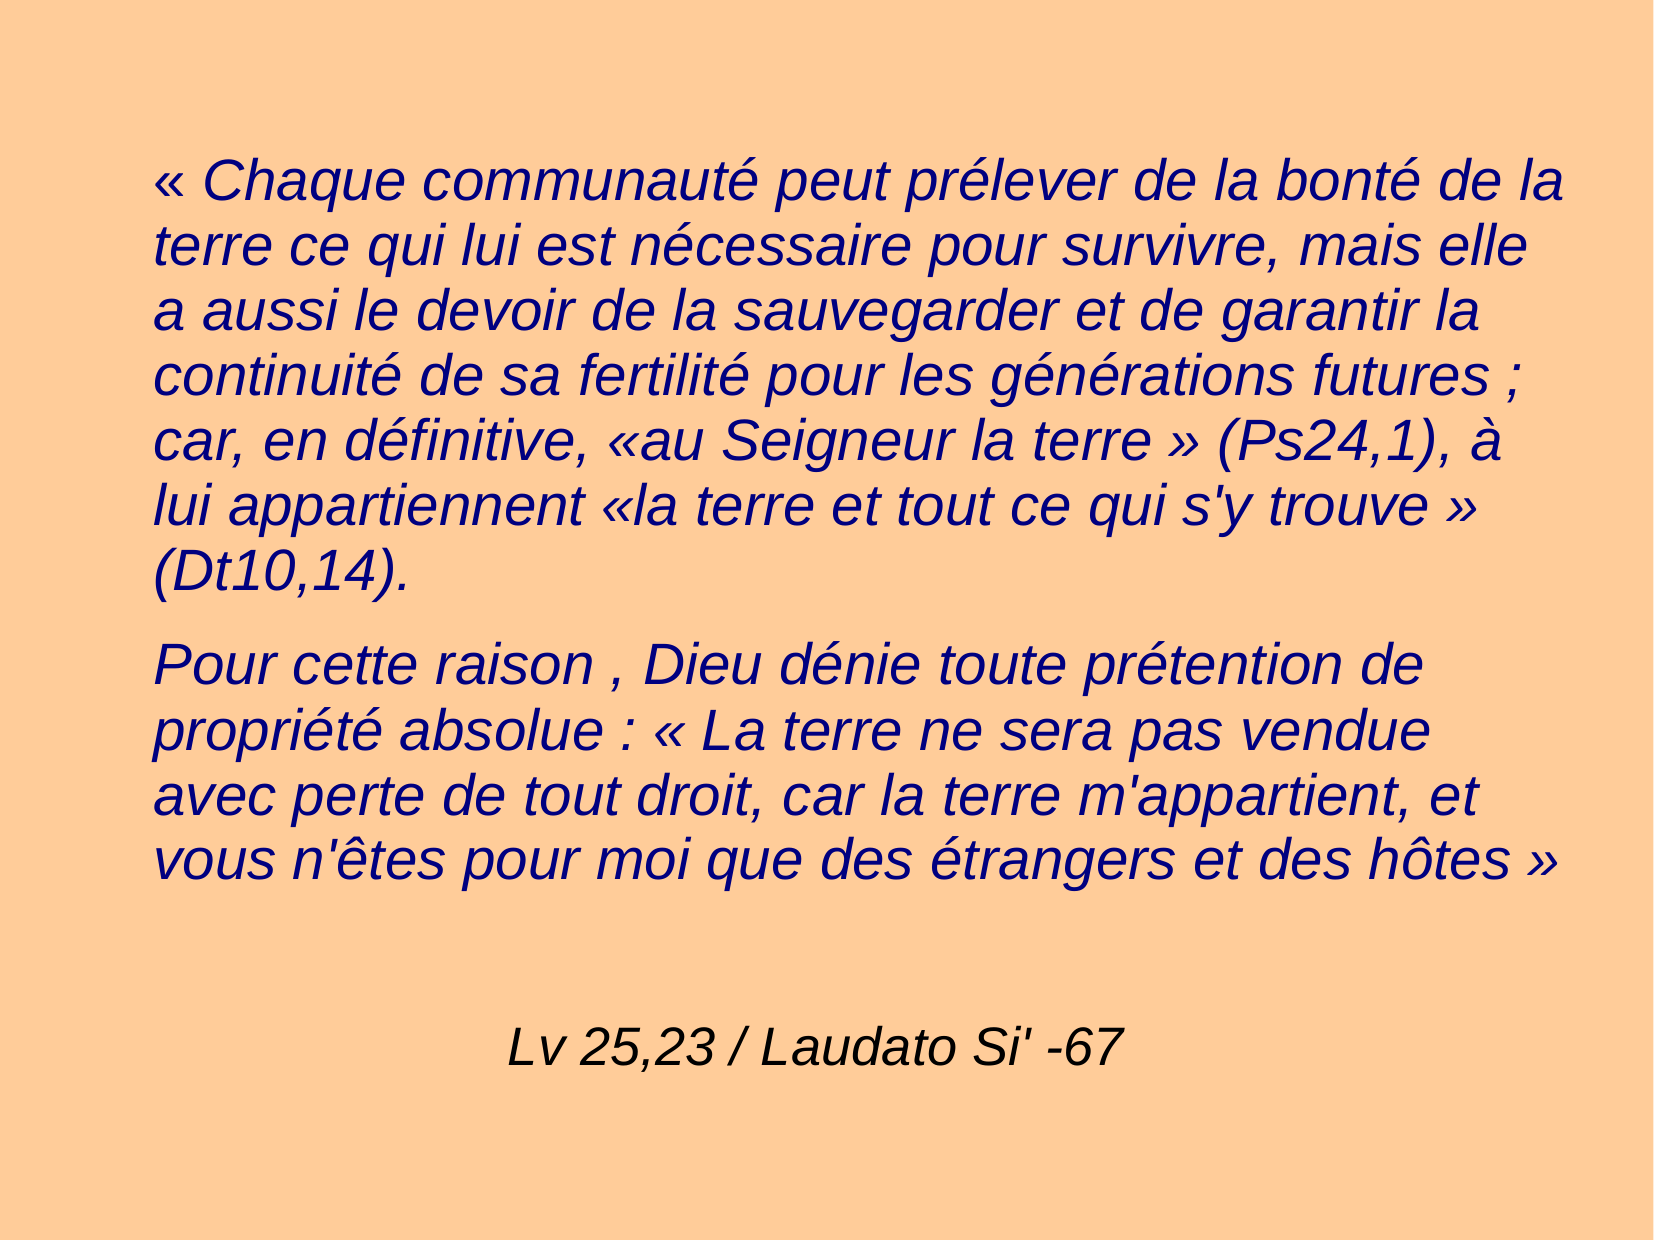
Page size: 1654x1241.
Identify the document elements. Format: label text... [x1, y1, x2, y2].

list « Chaque communauté peut prélever de la bonté de la terre ce qui lui est nécessaire pour survivre, mais elle a aussi le devoir de la sauvegarder et de garantir la continuité de sa fertilité pour les générations futures ; car, en définitive, «au Seigneur la terre » (Ps24,1), à lui appartiennent «la terre et tout ce qui s'y trouve » (Dt10,14). Pour cette raison , Dieu dénie toute prétention de propriété absolue : « La terre ne sera pas vendue avec perte de tout droit, car la terre m'appartient, et vous n'êtes pour moi que des étrangers et des hôtes » Lv 25,23 / Laudato Si' -67 [82, 147, 1571, 1109]
